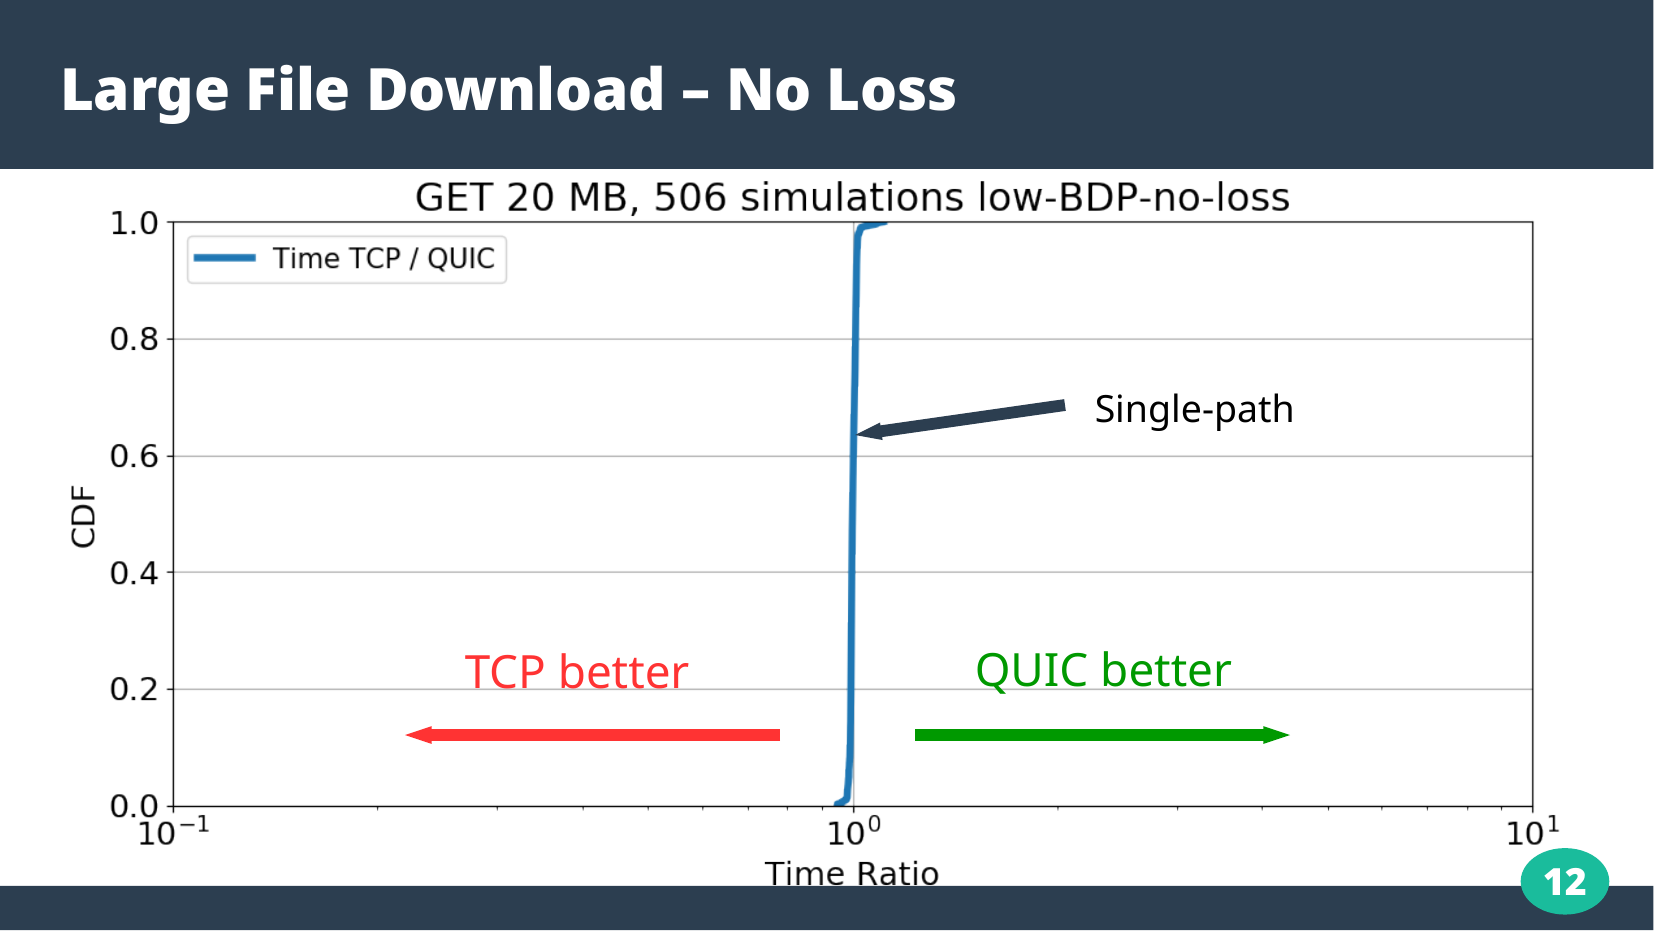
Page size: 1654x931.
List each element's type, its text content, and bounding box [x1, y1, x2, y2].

text_box QUIC better [960, 630, 1276, 706]
text_box Single-path [1080, 375, 1336, 434]
title Large File Download – No Loss [60, 28, 1596, 146]
picture [35, 146, 1596, 927]
text_box TCP better [450, 631, 736, 706]
